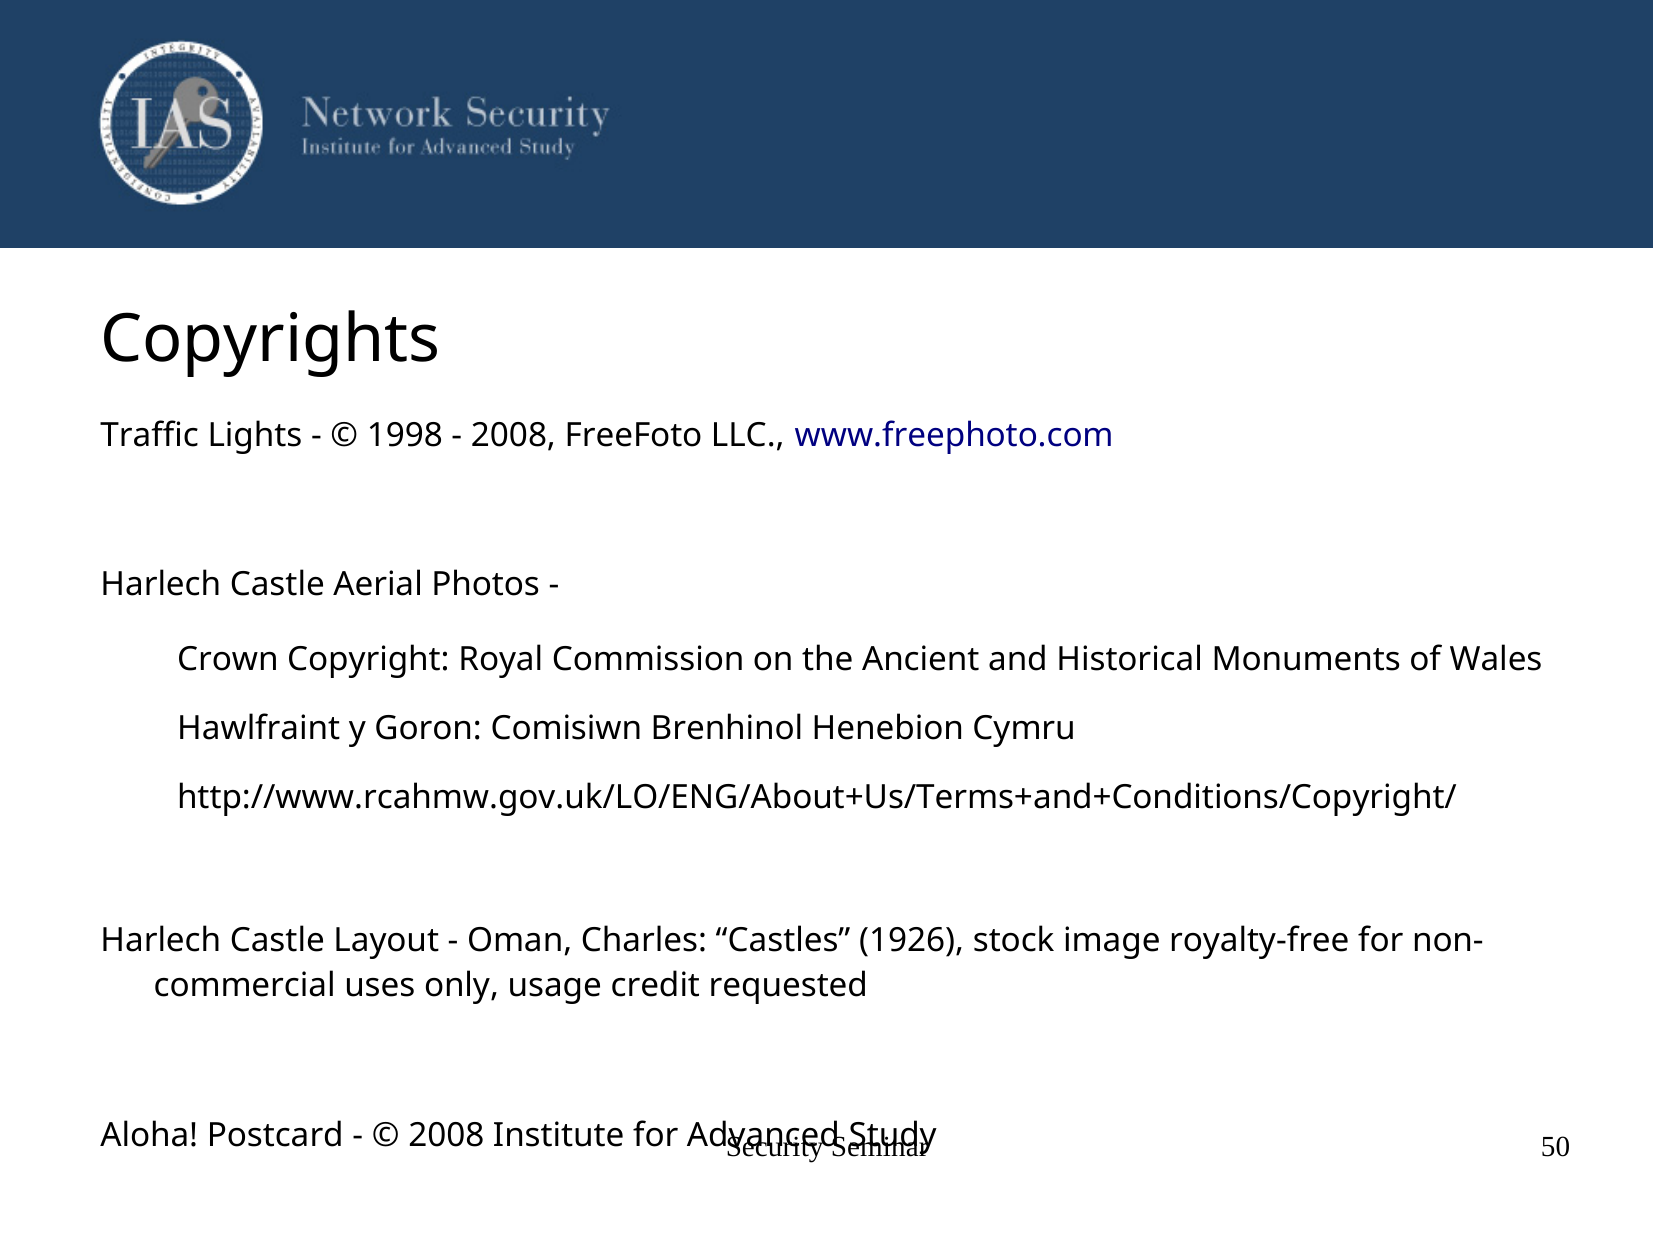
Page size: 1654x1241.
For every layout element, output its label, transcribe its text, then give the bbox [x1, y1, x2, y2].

list Copyrights Traffic Lights - © 1998 - 2008, FreeFoto LLC., www.freephoto.com Harlech Castle Aerial Photos - Crown Copyright: Royal Commission on the Ancient and Historical Monuments of Wales Hawlfraint y Goron: Comisiwn Brenhinol Henebion Cymru http://www.rcahmw.gov.uk/LO/ENG/About+Us/Terms+and+Conditions/Copyright/ Harlech Castle Layout - Oman, Charles: “Castles” (1926), stock image royalty-free for non-commercial uses only, usage credit requested Aloha! Postcard - © 2008 Institute for Advanced Study [82, 290, 1571, 1108]
picture [0, 0, 1653, 248]
